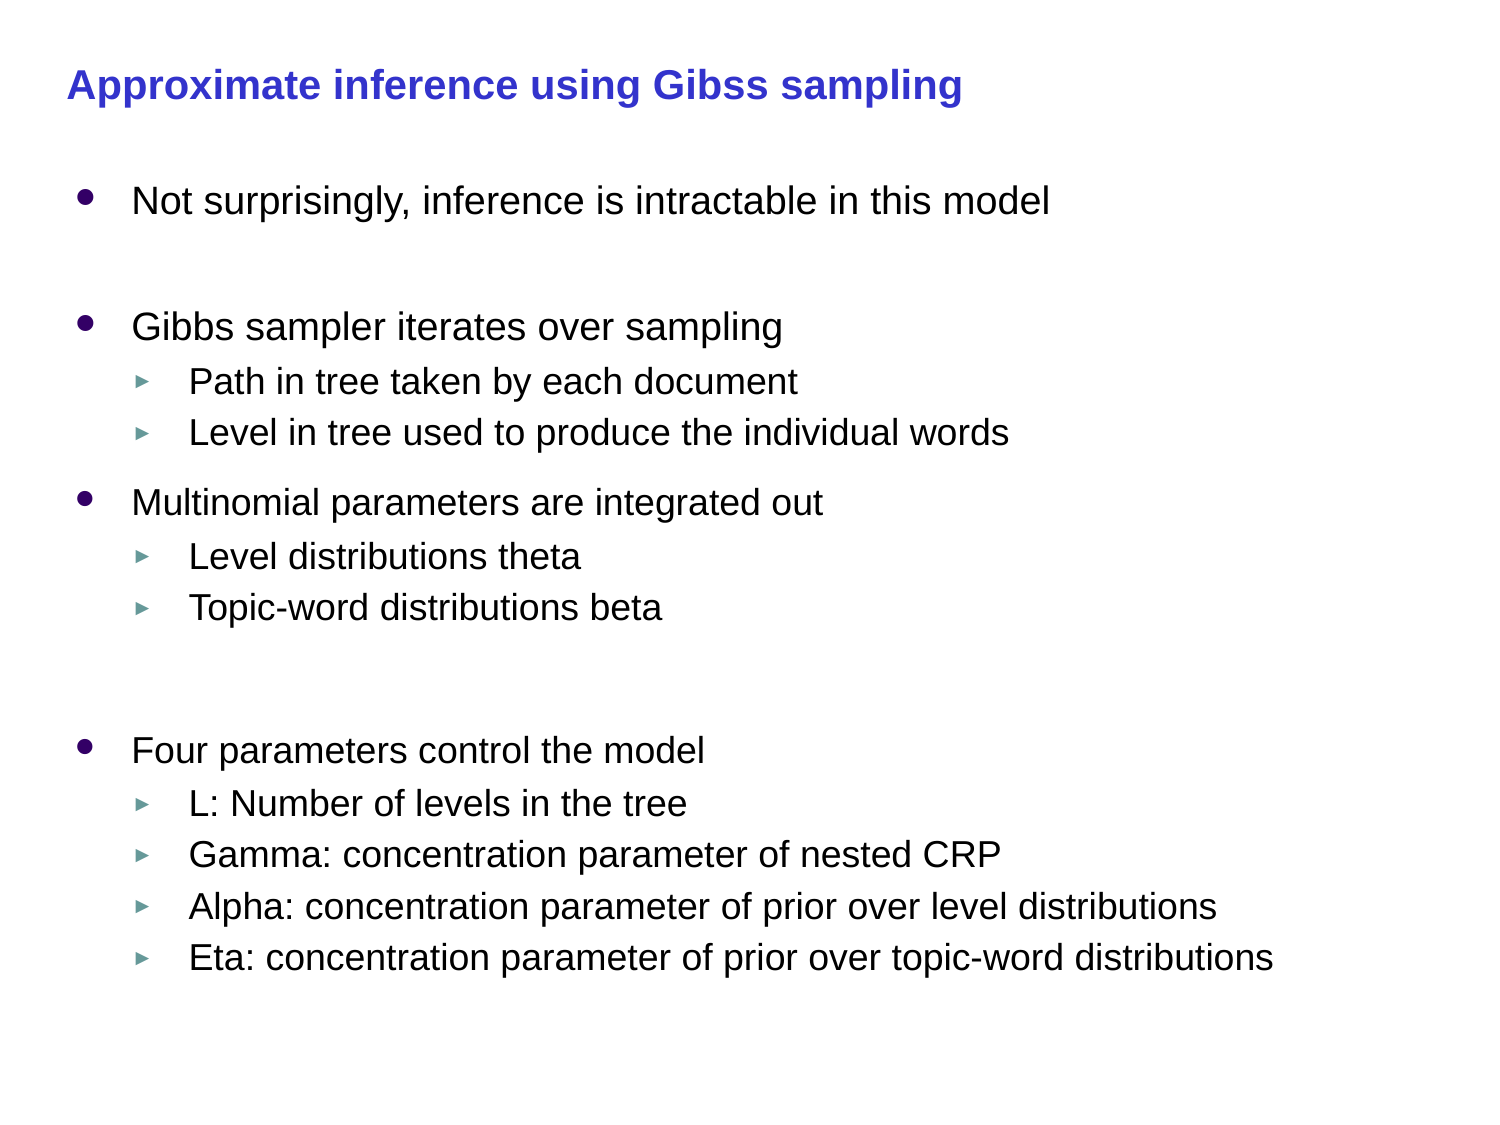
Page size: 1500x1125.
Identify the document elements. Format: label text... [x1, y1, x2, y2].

list Not surprisingly, inference is intractable in this model Gibbs sampler iterates over sampling Path in tree taken by each document Level in tree used to produce the individual words Multinomial parameters are integrated out Level distributions theta Topic-word distributions beta Four parameters control the model L: Number of levels in the tree Gamma: concentration parameter of nested CRP Alpha: concentration parameter of prior over level distributions Eta: concentration parameter of prior over topic-word distributions [75, 178, 1425, 1125]
title Approximate inference using Gibss sampling [51, 46, 1459, 123]
